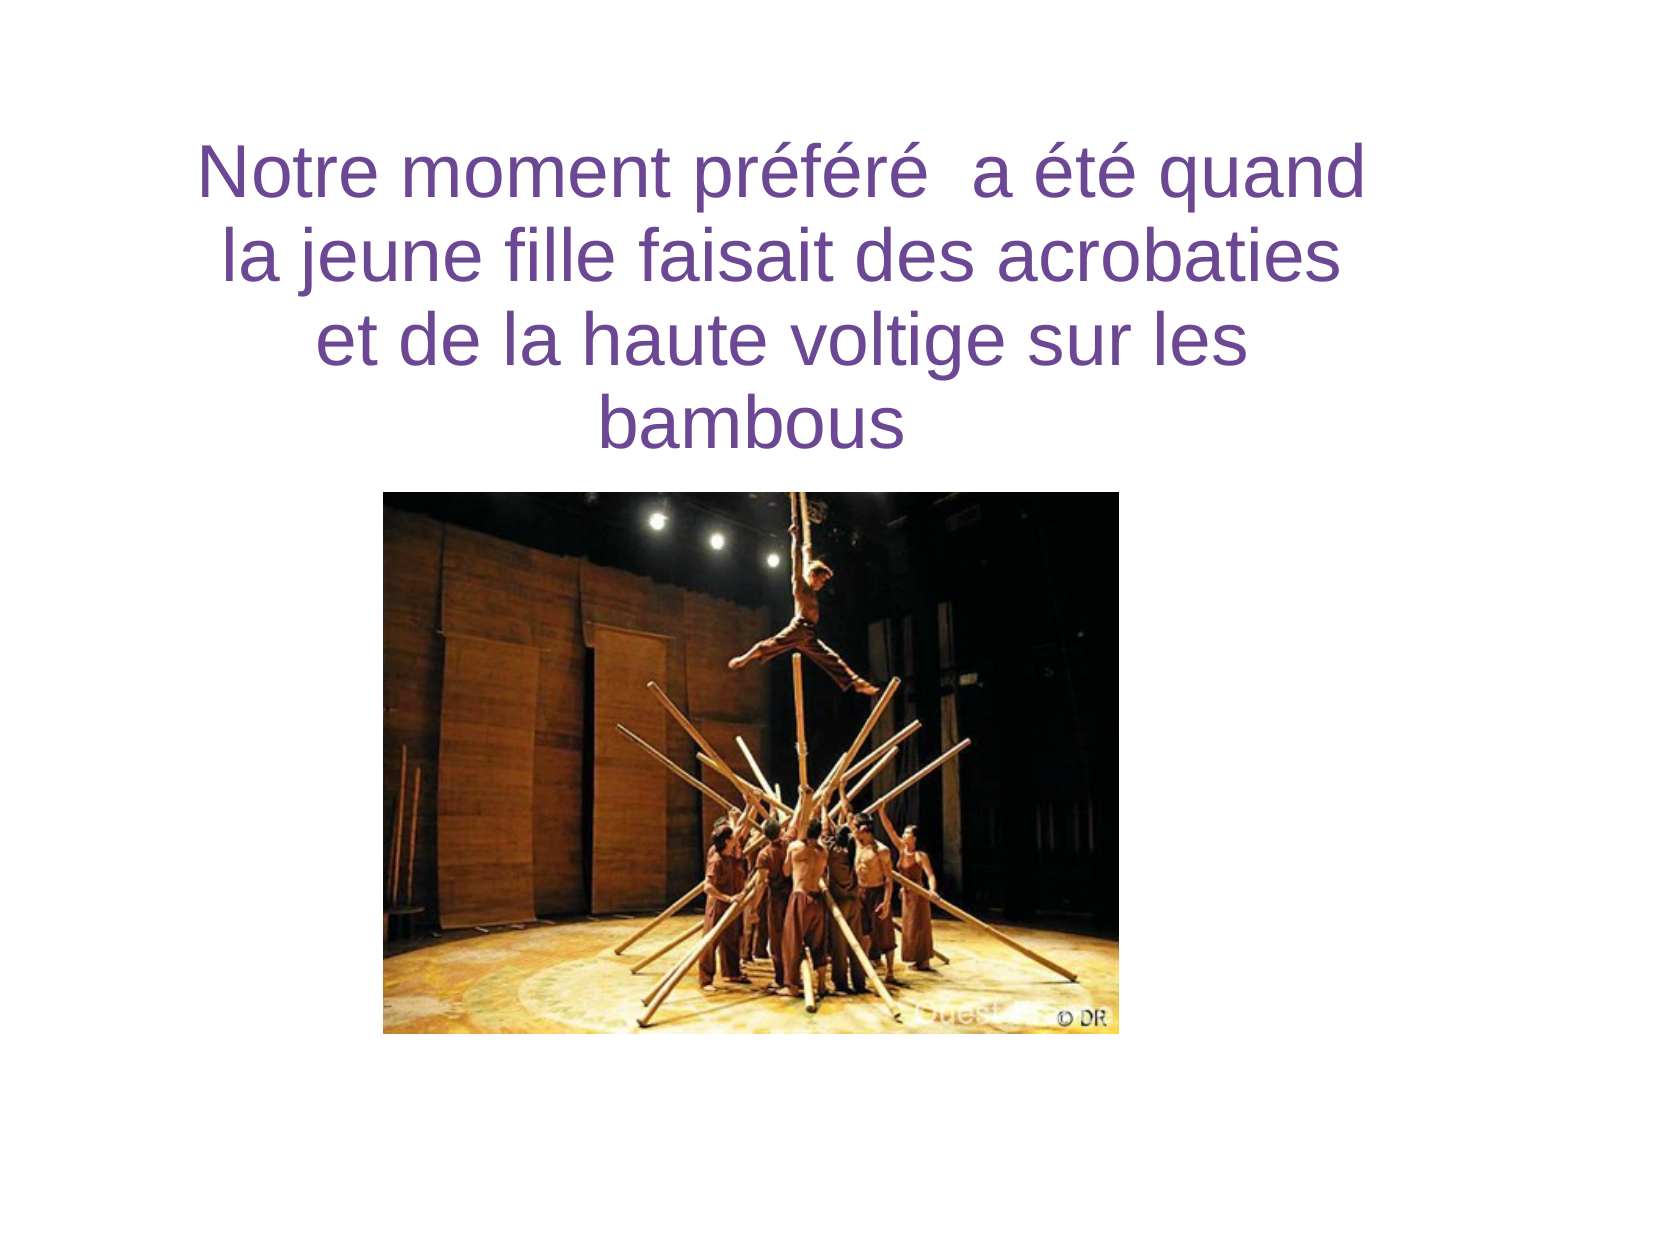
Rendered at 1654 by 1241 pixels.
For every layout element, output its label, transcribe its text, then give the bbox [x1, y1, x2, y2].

text_box Notre moment préféré a été quand la jeune fille faisait des acrobaties et de la haute voltige sur les bambous [177, 121, 1388, 473]
picture [383, 492, 1119, 1034]
